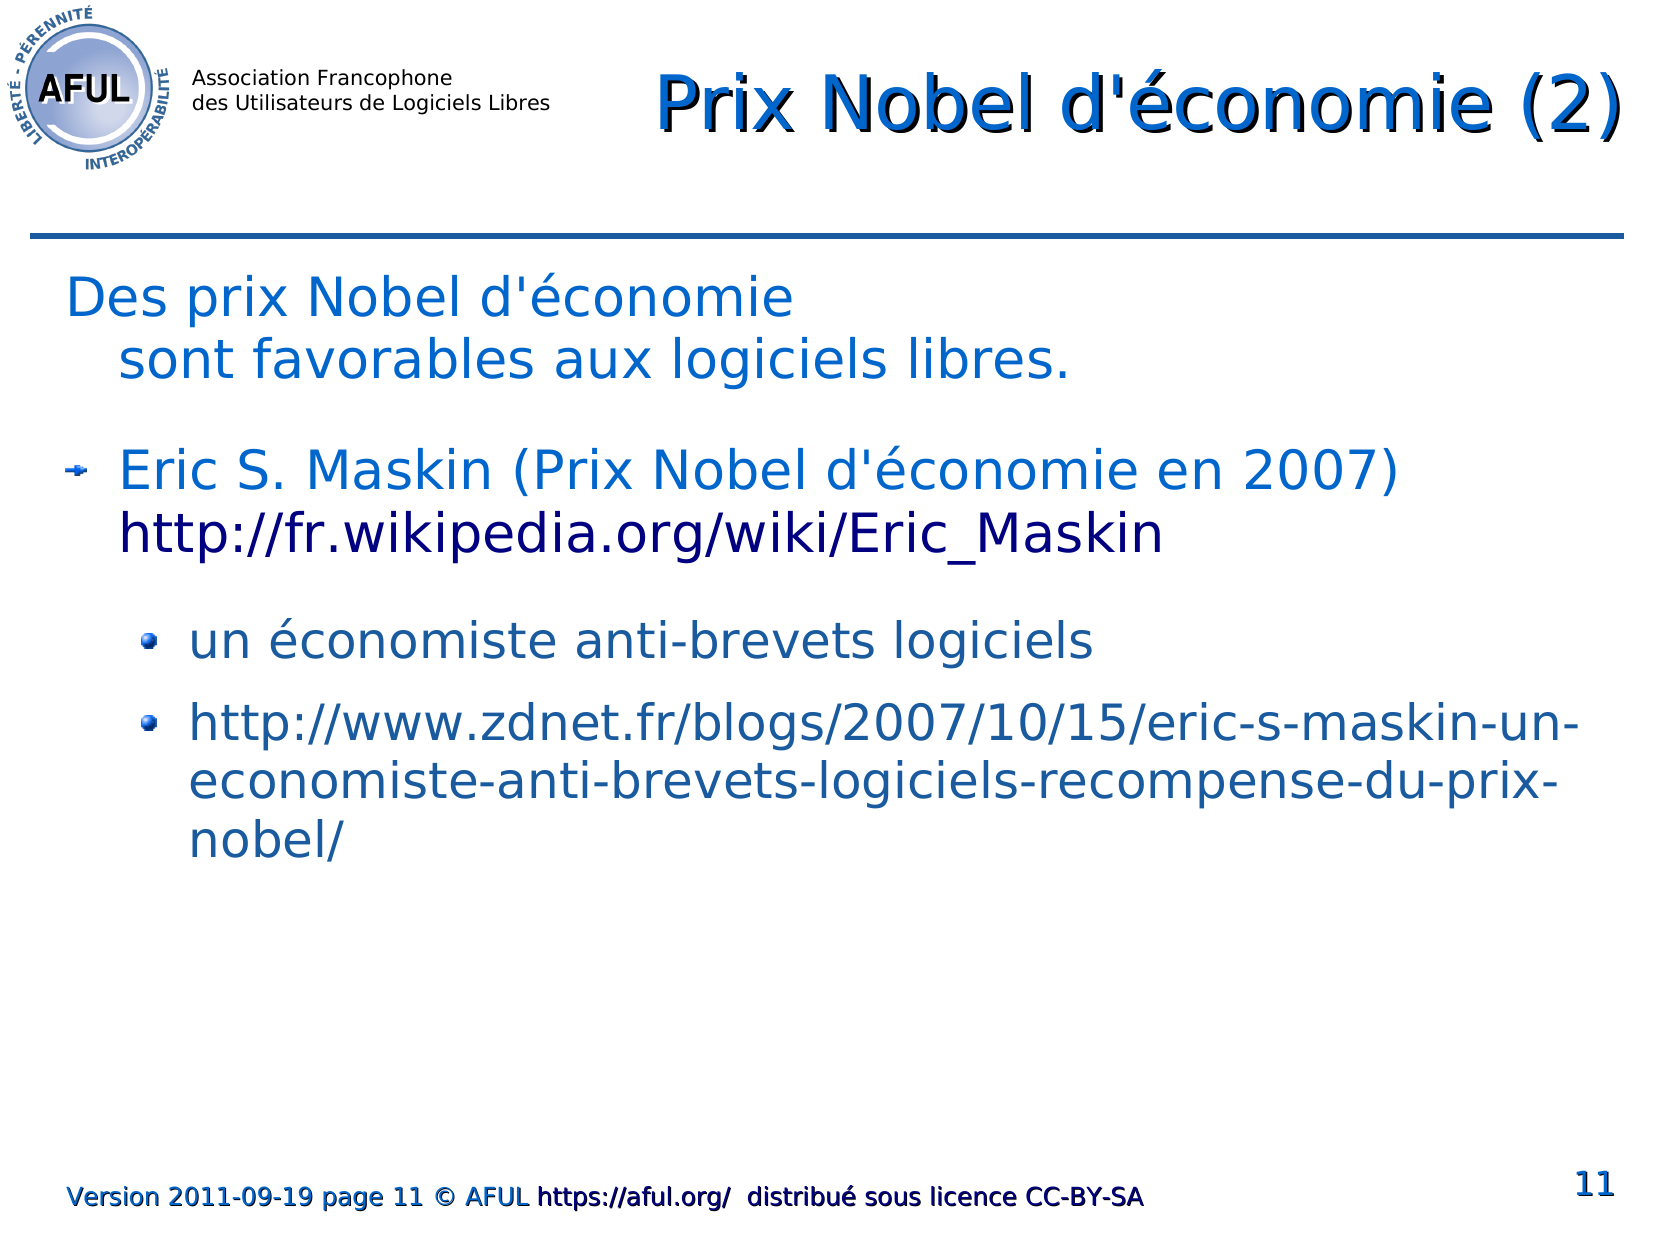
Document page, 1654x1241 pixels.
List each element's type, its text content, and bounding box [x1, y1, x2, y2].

picture [0, 0, 178, 178]
list Des prix Nobel d'économie sont favorables aux logiciels libres. Eric S. Maskin (Prix Nobel d'économie en 2007) http://fr.wikipedia.org/wiki/Eric_Maskin un économiste anti-brevets logiciels http://www.zdnet.fr/blogs/2007/10/15/eric-s-maskin-un-economiste-anti-brevets-logiciels-recompense-du-prix-nobel/ [47, 265, 1595, 1211]
title Prix Nobel d'économie (2) [501, 0, 1625, 207]
